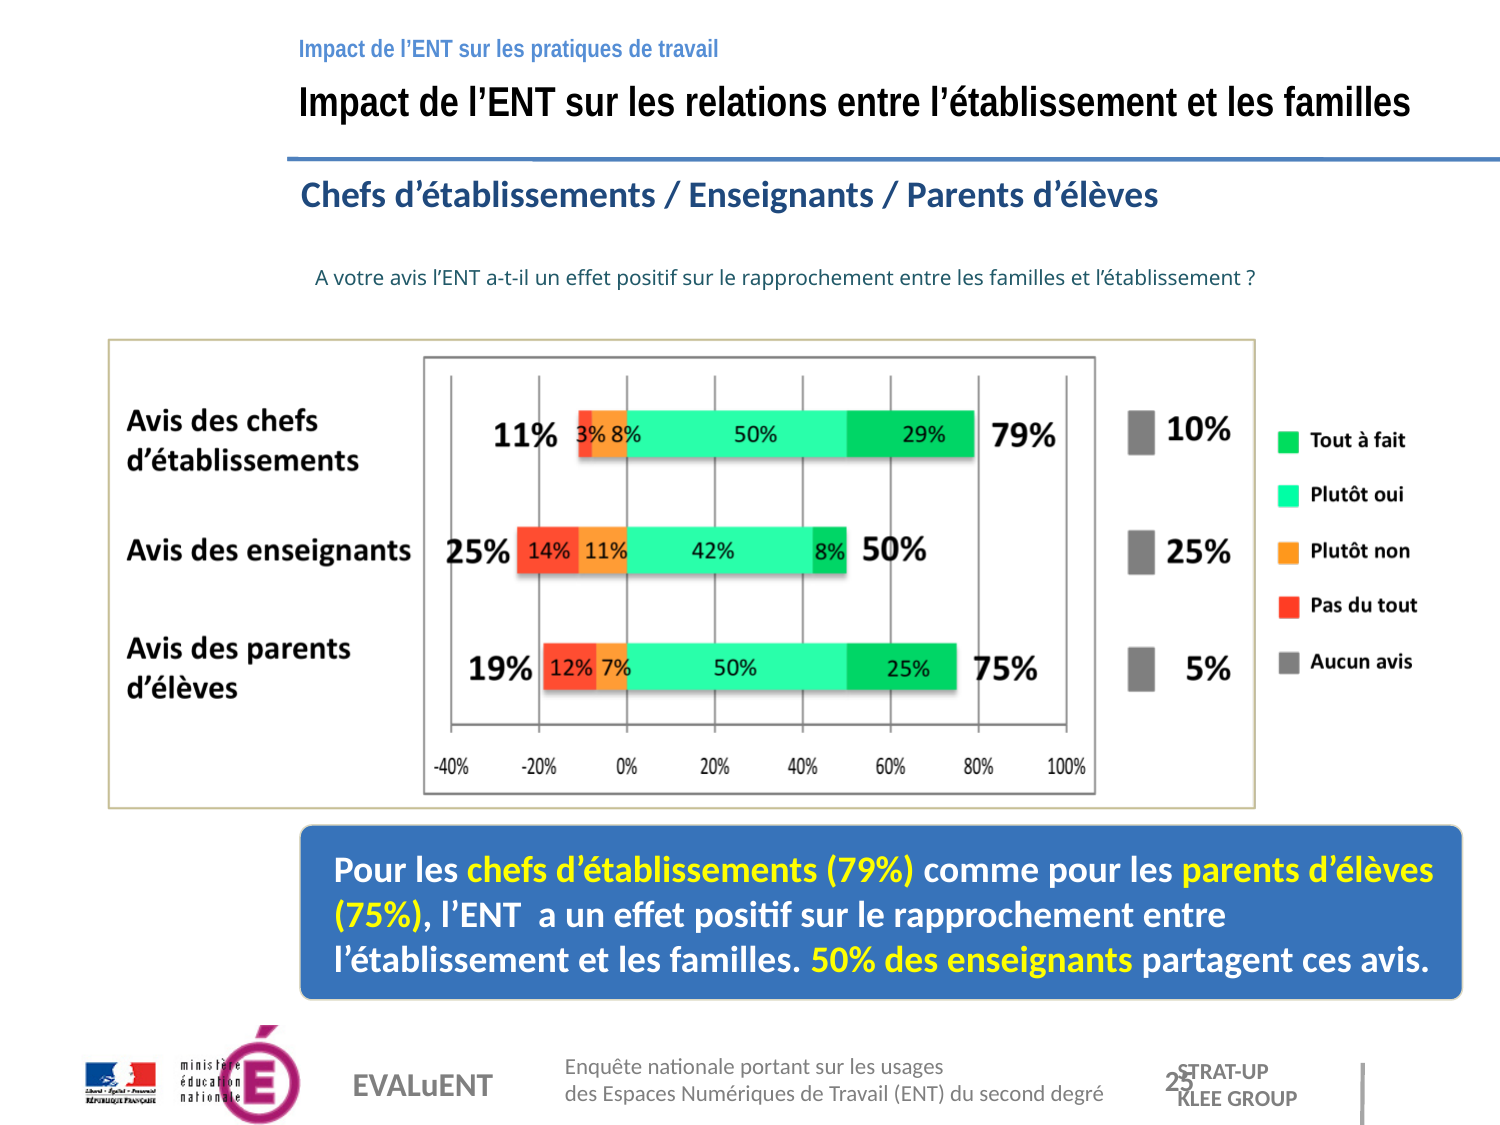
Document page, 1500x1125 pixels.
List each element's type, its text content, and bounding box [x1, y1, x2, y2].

picture [106, 337, 1488, 811]
text_box A votre avis l’ENT a-t-il un effet positif sur le rapprochement entre les familles et l’établissement ? [300, 256, 1388, 325]
text_box Impact de l’ENT sur les pratiques de travail Impact de l’ENT sur les relations entre l’établissement et les familles [284, 25, 1455, 100]
text_box Chefs d’établissements / Enseignants / Parents d’élèves [286, 162, 1175, 224]
text_box Pour les chefs d’établissements (79%) comme pour les parents d’élèves (75%), l’ENT a un effet positif sur le rapprochement entre l’établissement et les familles. 50% des enseignants partagent ces avis. [299, 824, 1463, 1000]
text_box [1074, 1050, 1426, 1110]
